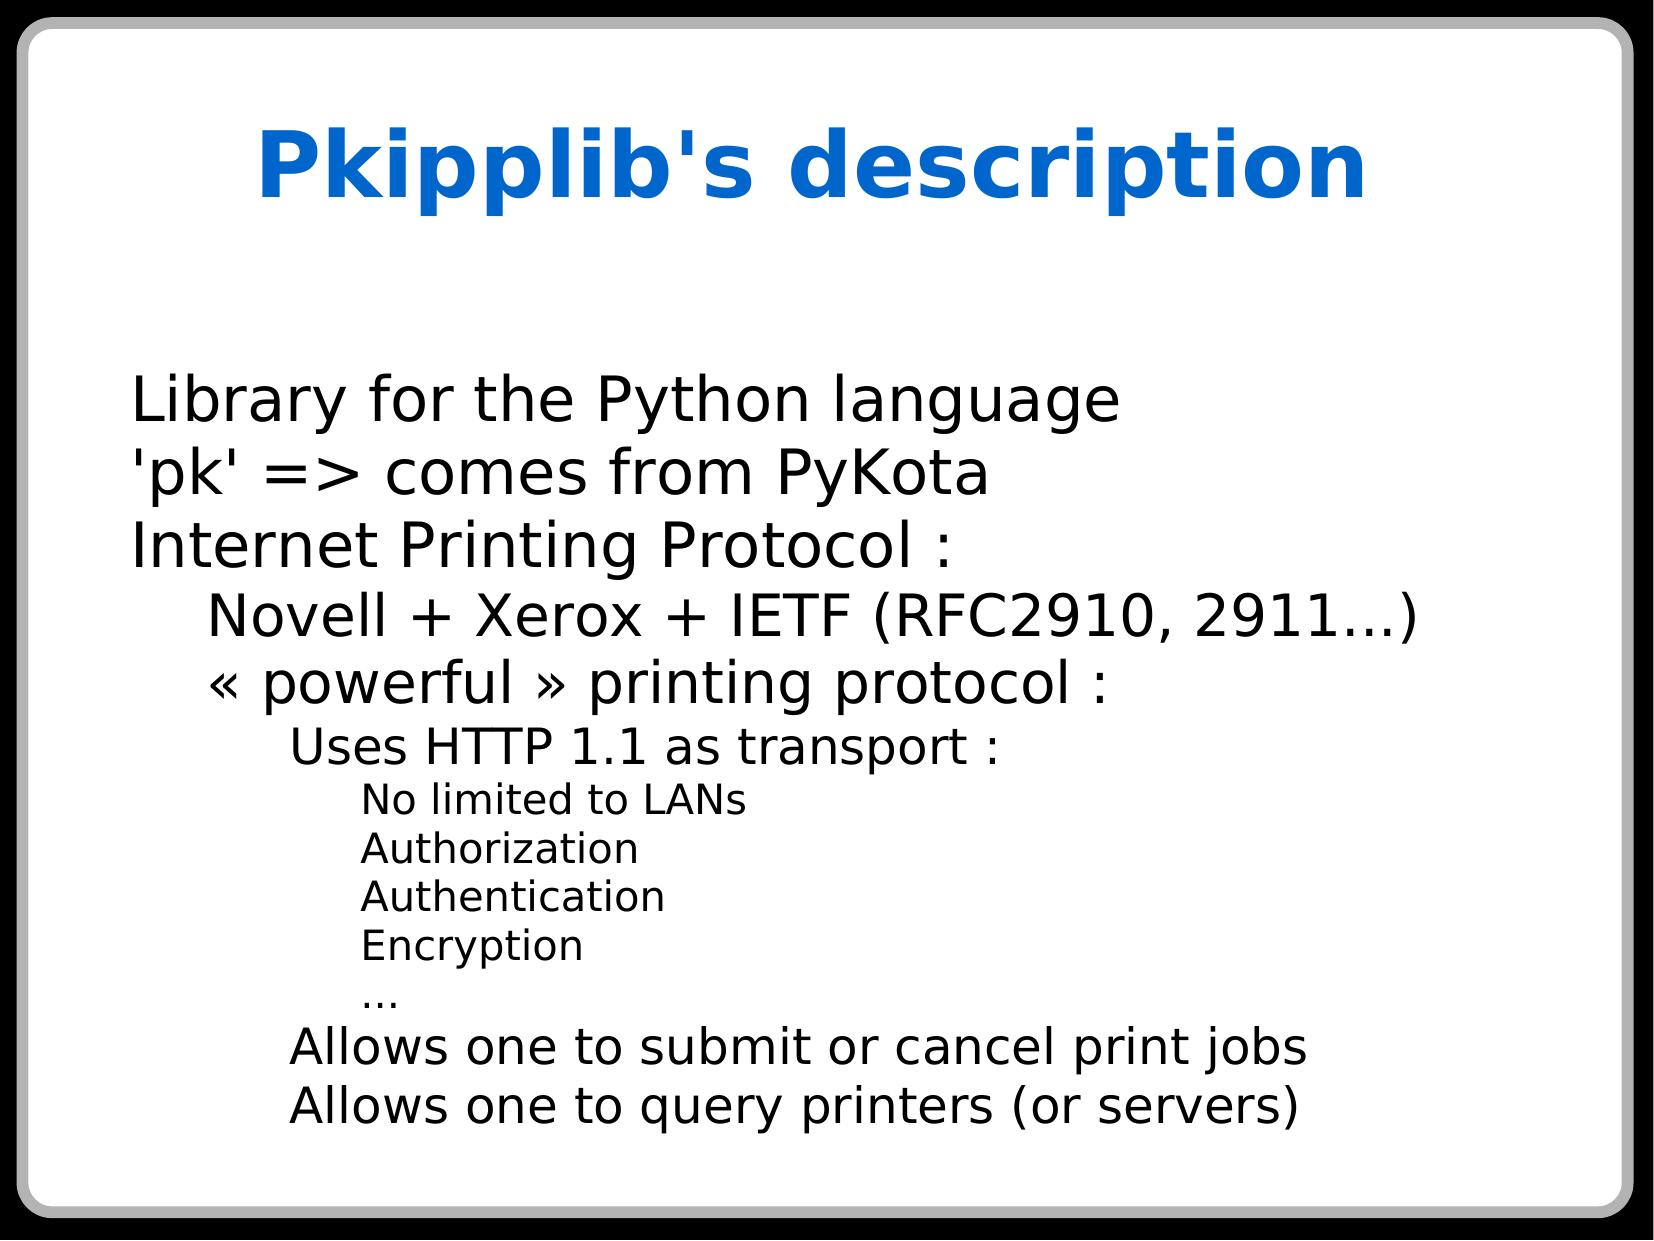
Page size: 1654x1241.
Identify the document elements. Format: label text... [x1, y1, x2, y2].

title Pkipplib's description [59, 112, 1568, 220]
list Library for the Python language 'pk' => comes from PyKota Internet Printing Protocol : Novell + Xerox + IETF (RFC2910, 2911...) « powerful » printing protocol : Uses HTTP 1.1 as transport : No limited to LANs Authorization Authentication Encryption ... Allows one to submit or cancel print jobs Allows one to query printers (or servers) [112, 363, 1534, 1164]
